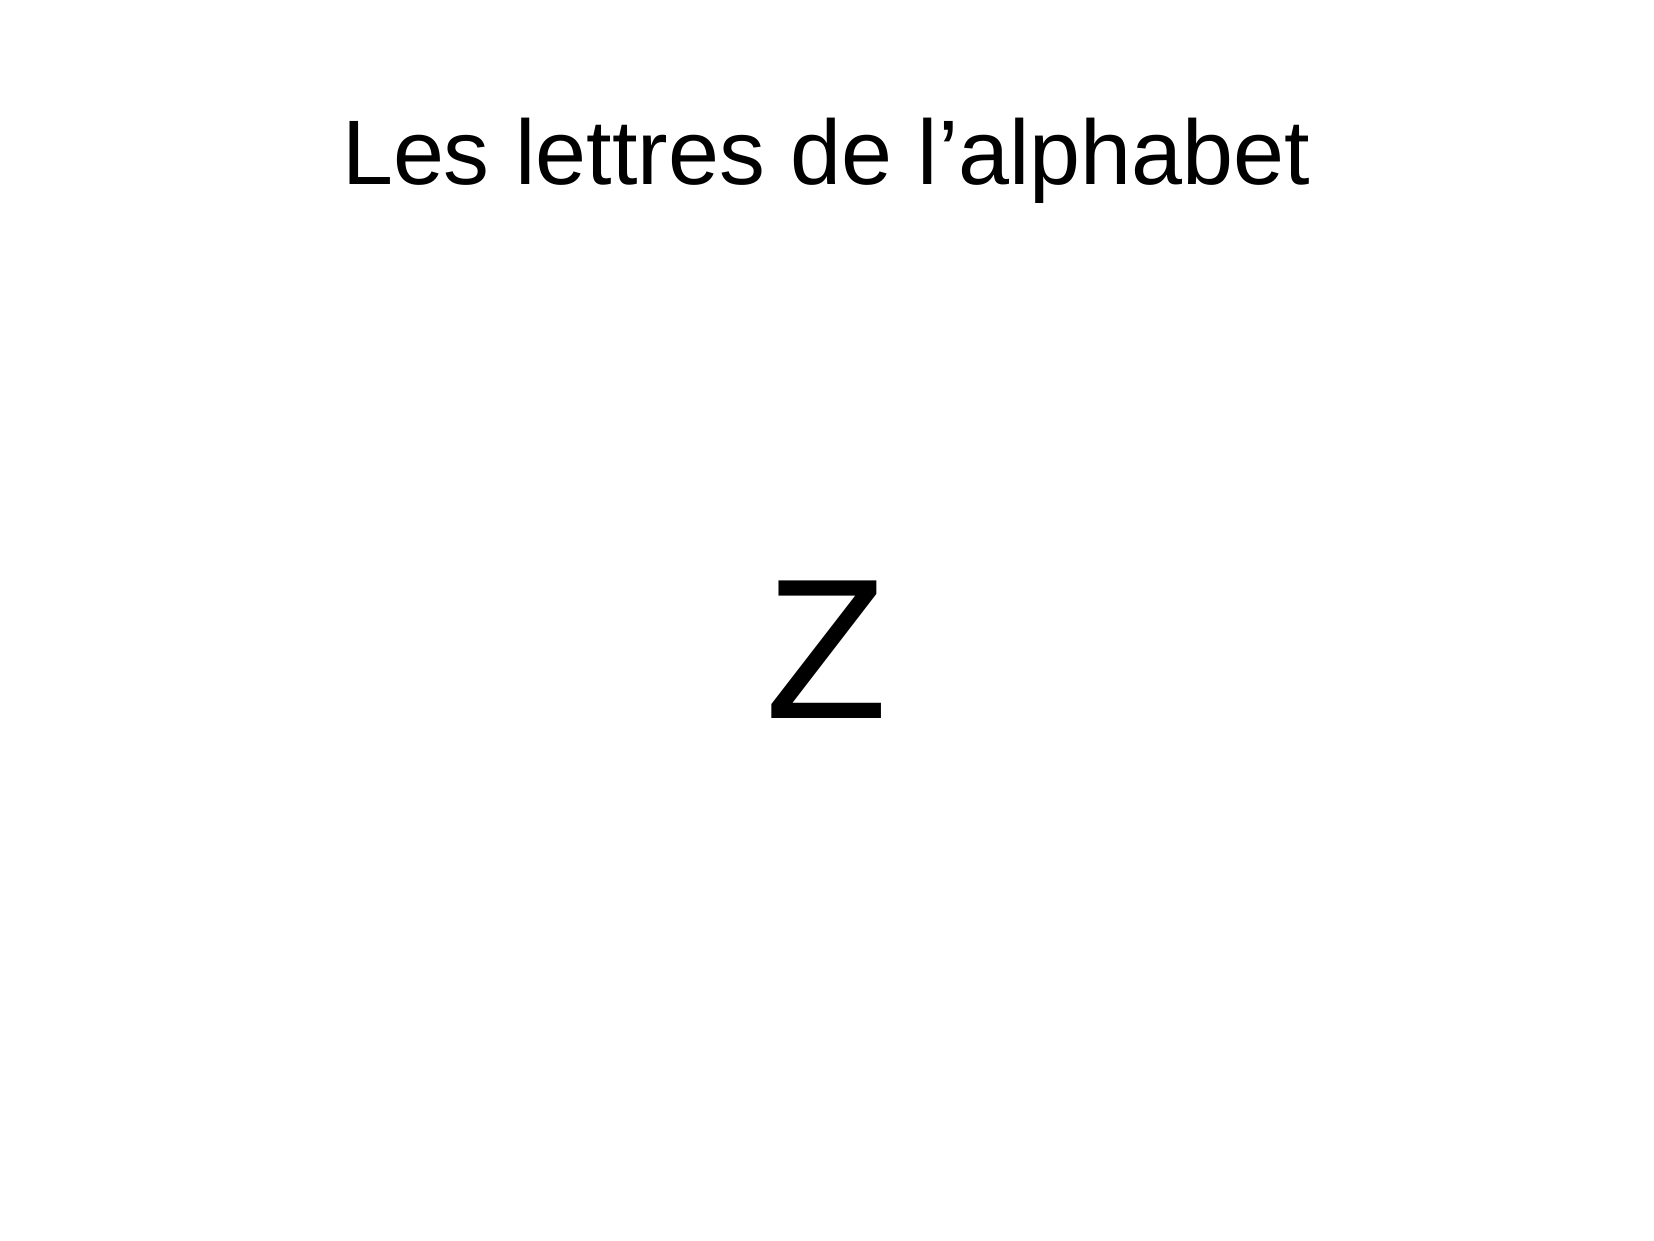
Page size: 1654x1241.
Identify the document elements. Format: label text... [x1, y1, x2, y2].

title Les lettres de l’alphabet [82, 49, 1571, 257]
subtitle Z [82, 290, 1571, 1010]
